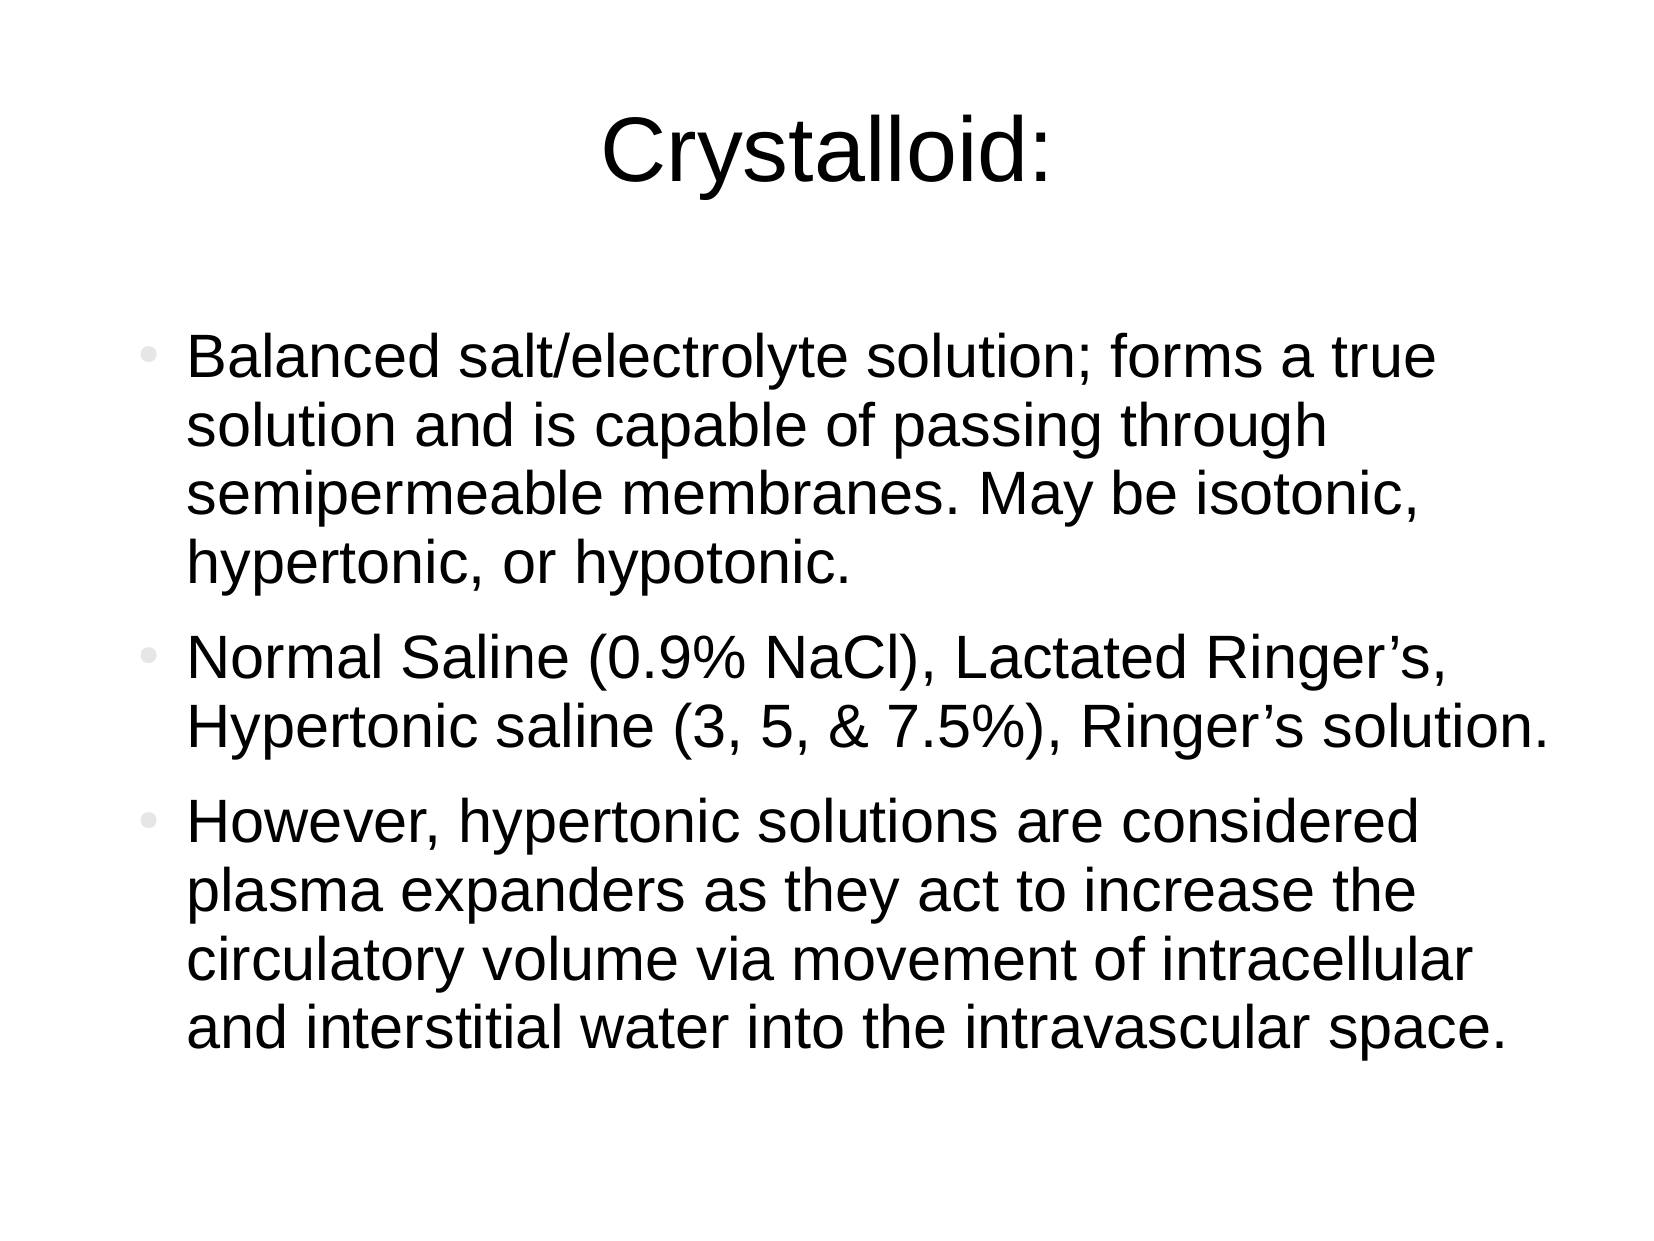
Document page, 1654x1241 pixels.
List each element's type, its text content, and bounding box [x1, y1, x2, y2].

list Balanced salt/electrolyte solution; forms a true solution and is capable of passing through semipermeable membranes. May be isotonic, hypertonic, or hypotonic. Normal Saline (0.9% NaCl), Lactated Ringer’s, Hypertonic saline (3, 5, & 7.5%), Ringer’s solution. However, hypertonic solutions are considered plasma expanders as they act to increase the circulatory volume via movement of intracellular and interstitial water into the intravascular space. [121, 322, 1561, 1137]
title Crystalloid: [121, 46, 1534, 254]
